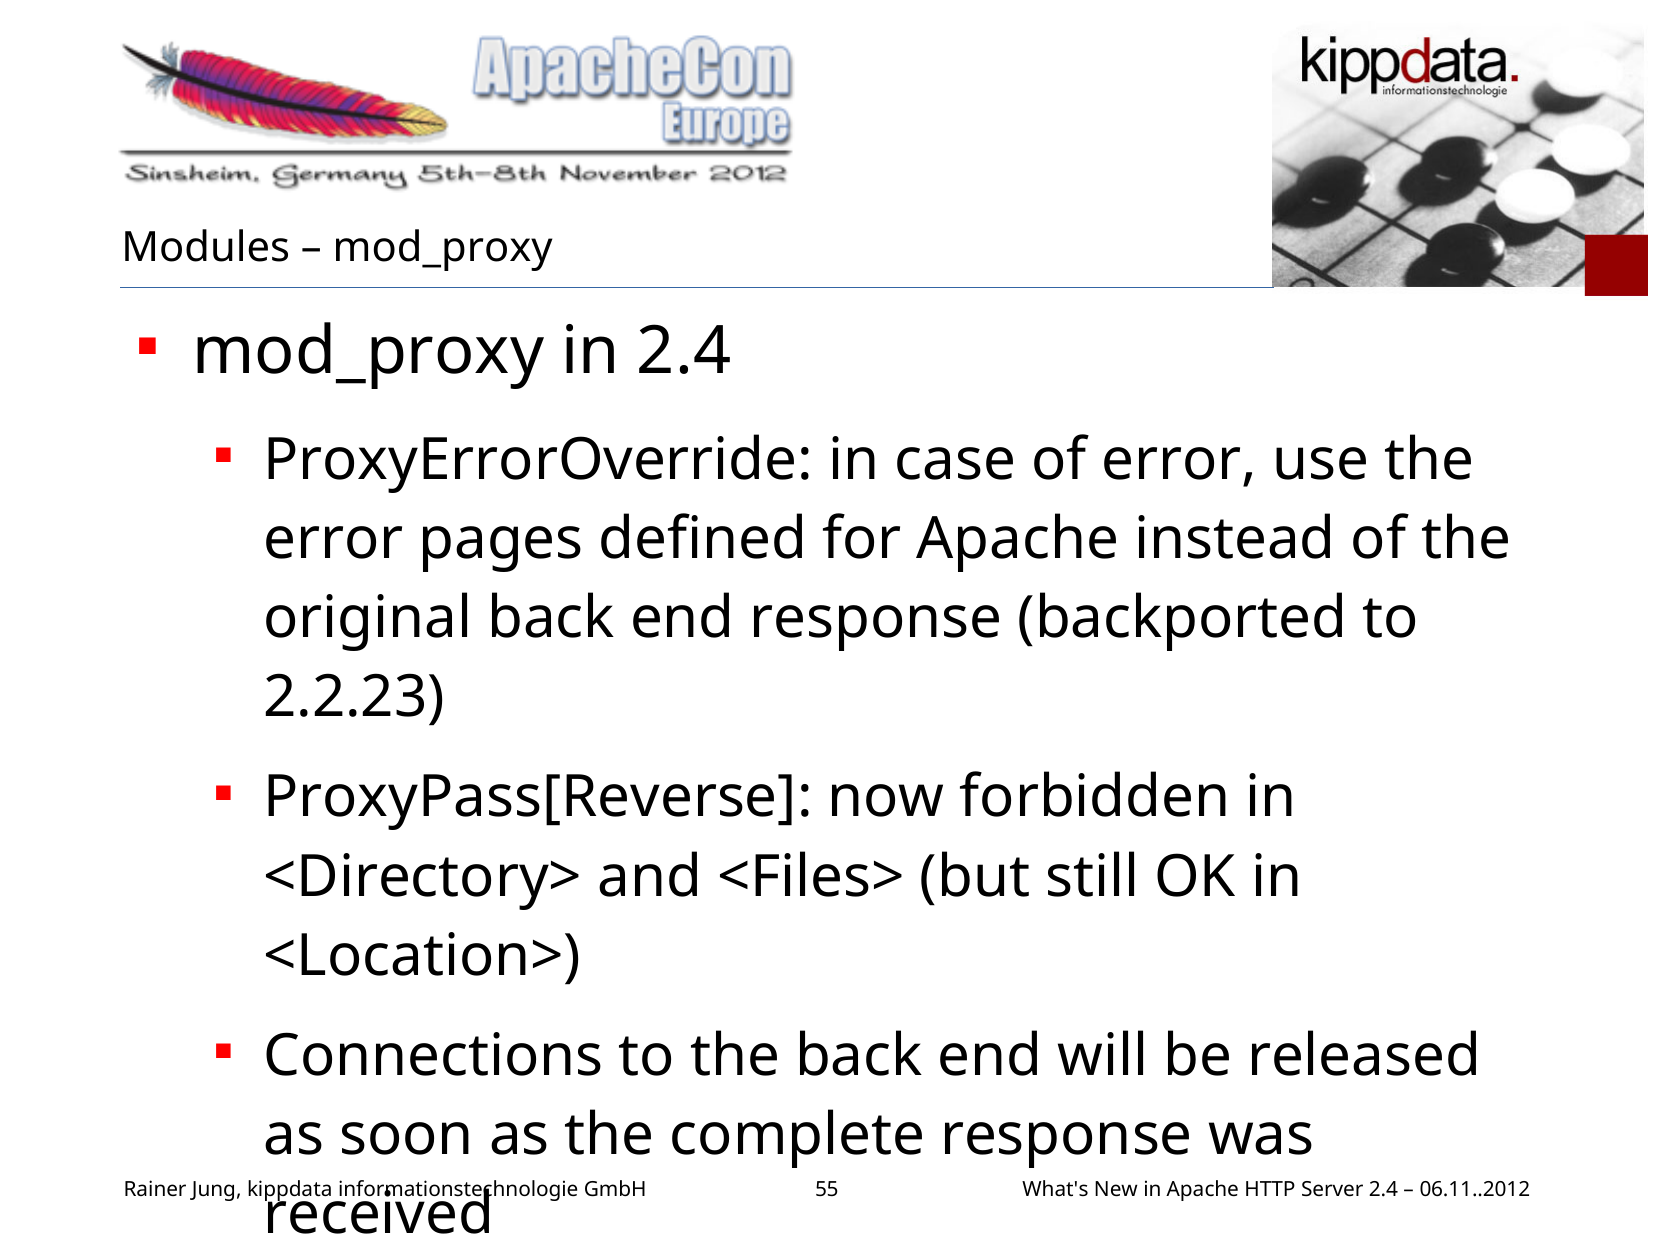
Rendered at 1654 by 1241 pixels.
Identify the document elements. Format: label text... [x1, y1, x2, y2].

title Modules – mod_proxy [121, 204, 1242, 286]
list mod_proxy in 2.4 ProxyErrorOverride: in case of error, use the error pages defined for Apache instead of the original back end response (backported to 2.2.23) ProxyPass[Reverse]: now forbidden in <Directory> and <Files> (but still OK in <Location>) Connections to the back end will be released as soon as the complete response was received Even if sending the response to the client is not yet completed [121, 302, 1534, 1140]
picture [113, 32, 797, 195]
picture [1272, 5, 1648, 302]
